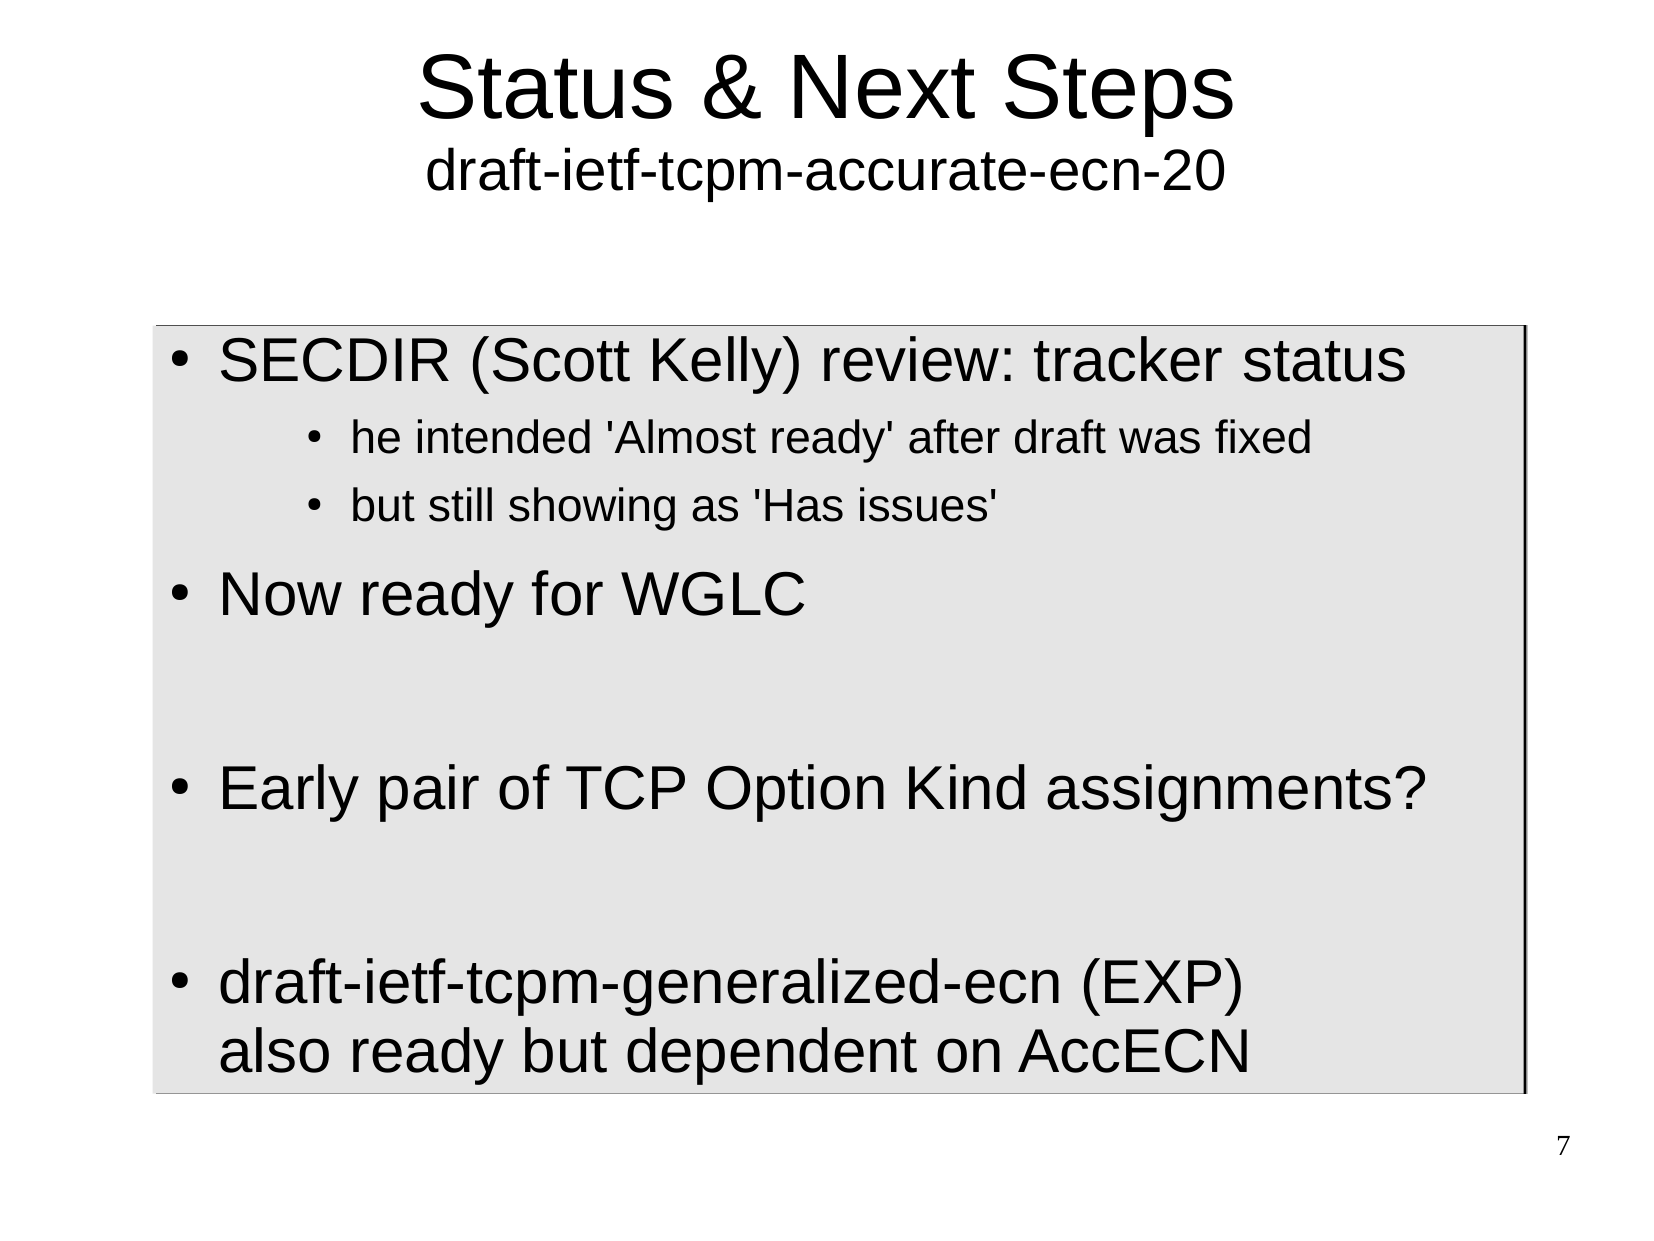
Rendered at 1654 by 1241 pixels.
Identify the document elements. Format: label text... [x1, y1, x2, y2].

title Status & Next Steps draft-ietf-tcpm-accurate-ecn-20 [82, 35, 1571, 203]
list SECDIR (Scott Kelly) review: tracker status he intended 'Almost ready' after draft was fixed but still showing as 'Has issues' Now ready for WGLC Early pair of TCP Option Kind assignments? draft-ietf-tcpm-generalized-ecn (EXP) also ready but dependent on AccECN [152, 325, 1524, 1094]
